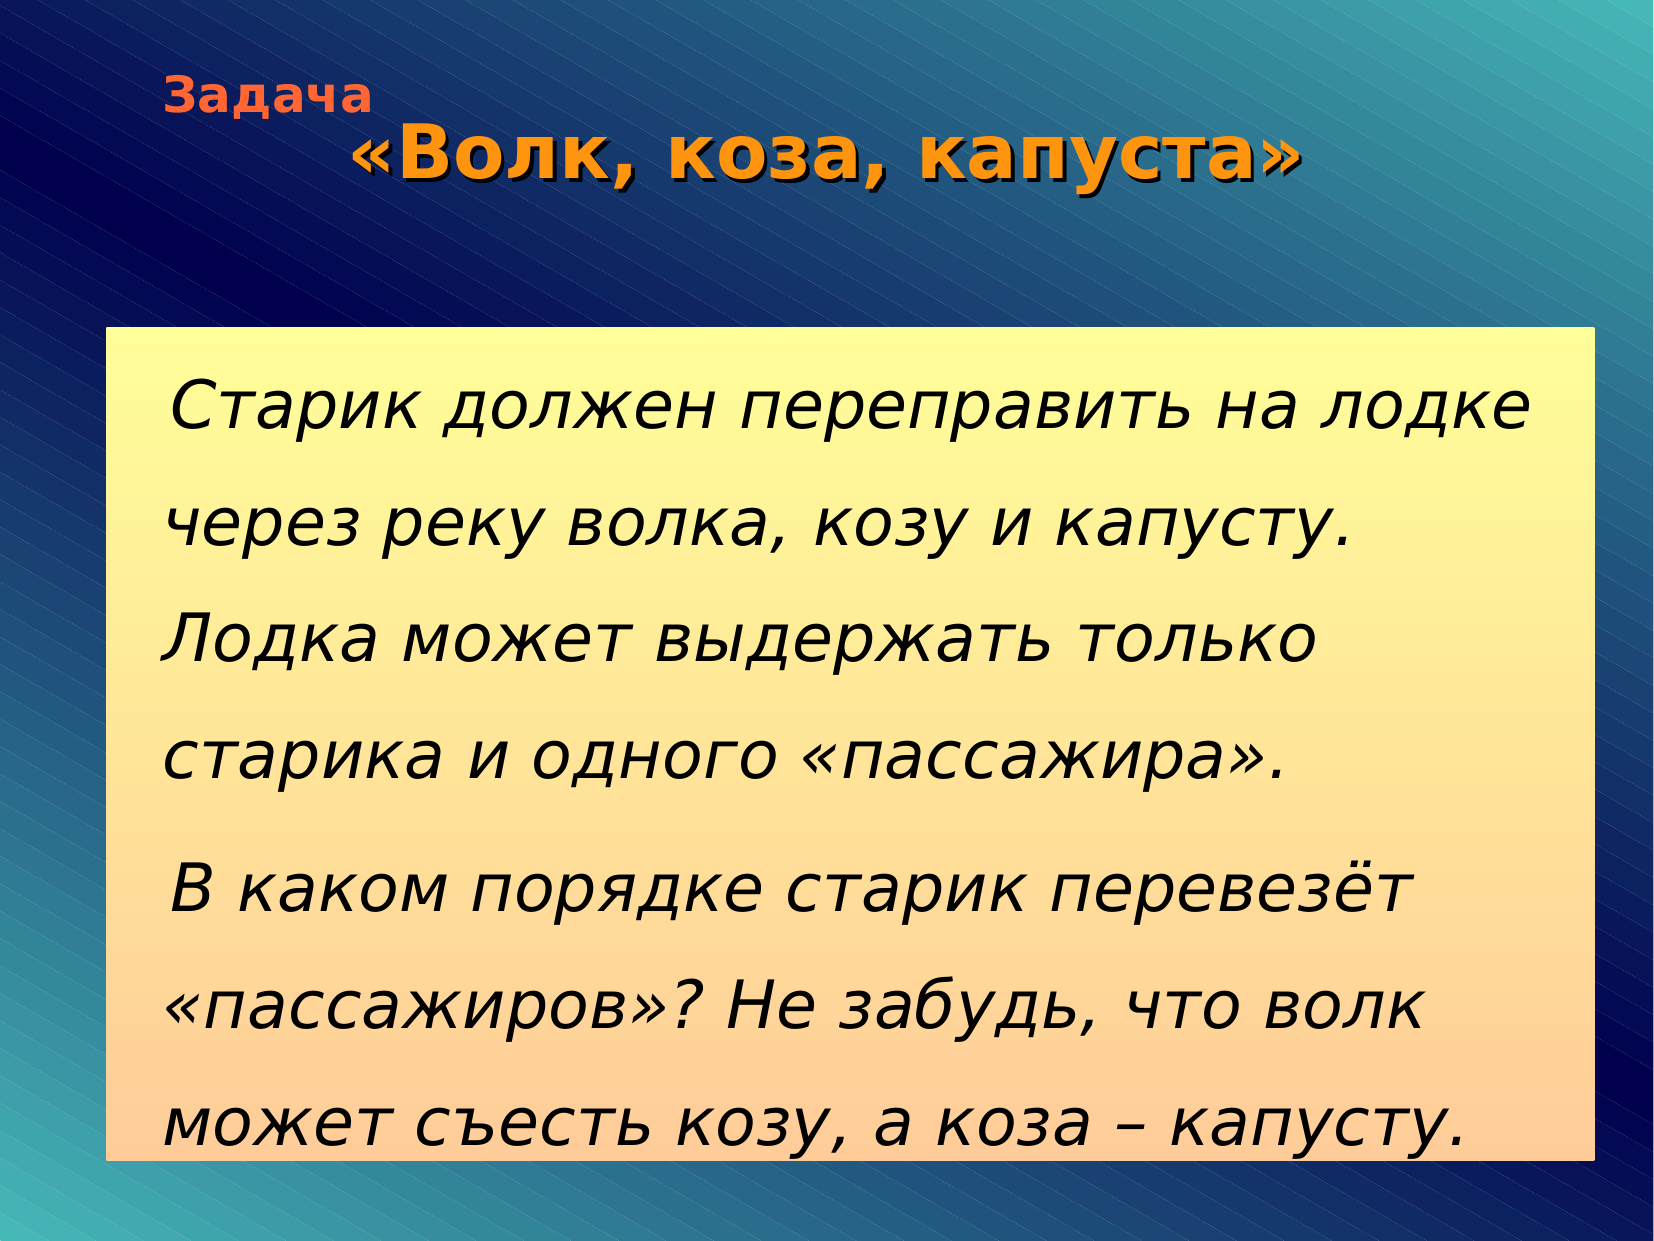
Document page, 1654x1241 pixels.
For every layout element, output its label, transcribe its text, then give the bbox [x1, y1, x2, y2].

text_box Задача [147, 59, 443, 133]
list Старик должен переправить на лодке через реку волка, козу и капусту. Лодка может выдержать только старика и одного «пассажира». В каком порядке старик перевезёт «пассажиров»? Не забудь, что волк может съесть козу, а коза – капусту. [106, 327, 1595, 1123]
title «Волк, коза, капуста» [82, 56, 1571, 250]
